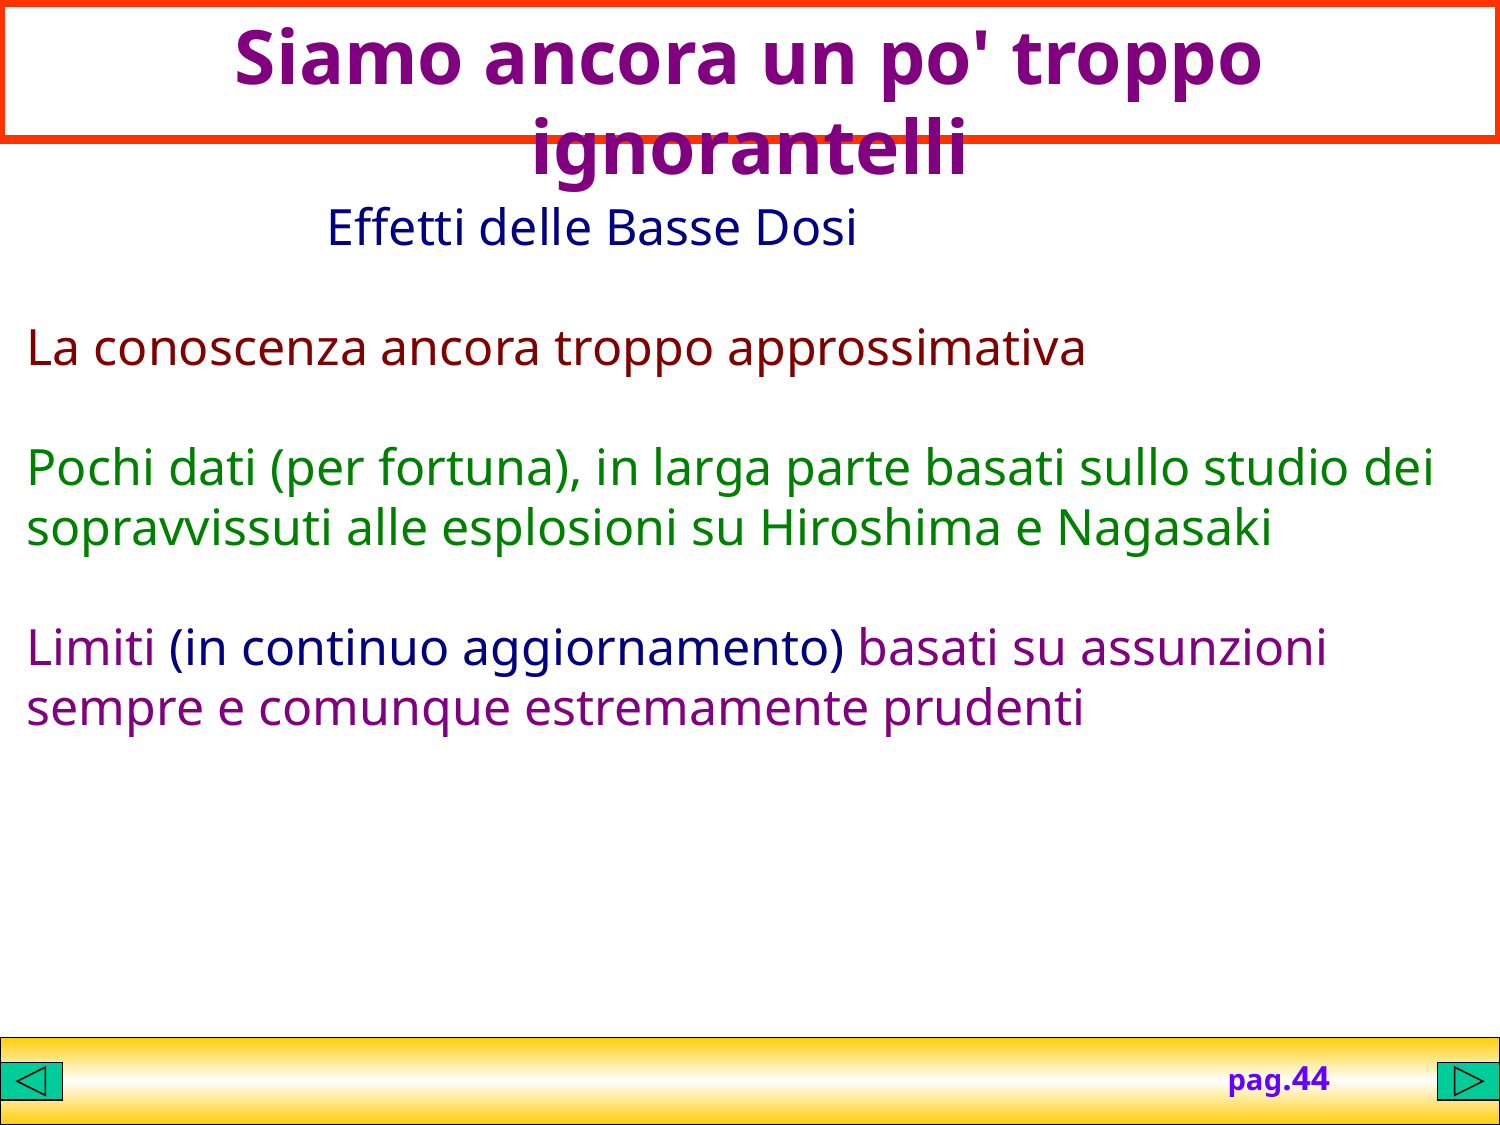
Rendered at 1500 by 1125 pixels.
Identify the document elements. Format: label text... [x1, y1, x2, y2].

title Siamo ancora un po' troppo ignorantelli [0, 2, 1500, 140]
text_box Effetti delle Basse Dosi La conoscenza ancora troppo approssimativa Pochi dati (per fortuna), in larga parte basati sullo studio dei sopravvissuti alle esplosioni su Hiroshima e Nagasaki Limiti (in continuo aggiornamento) basati su assunzioni sempre e comunque estremamente prudenti [12, 187, 1477, 743]
